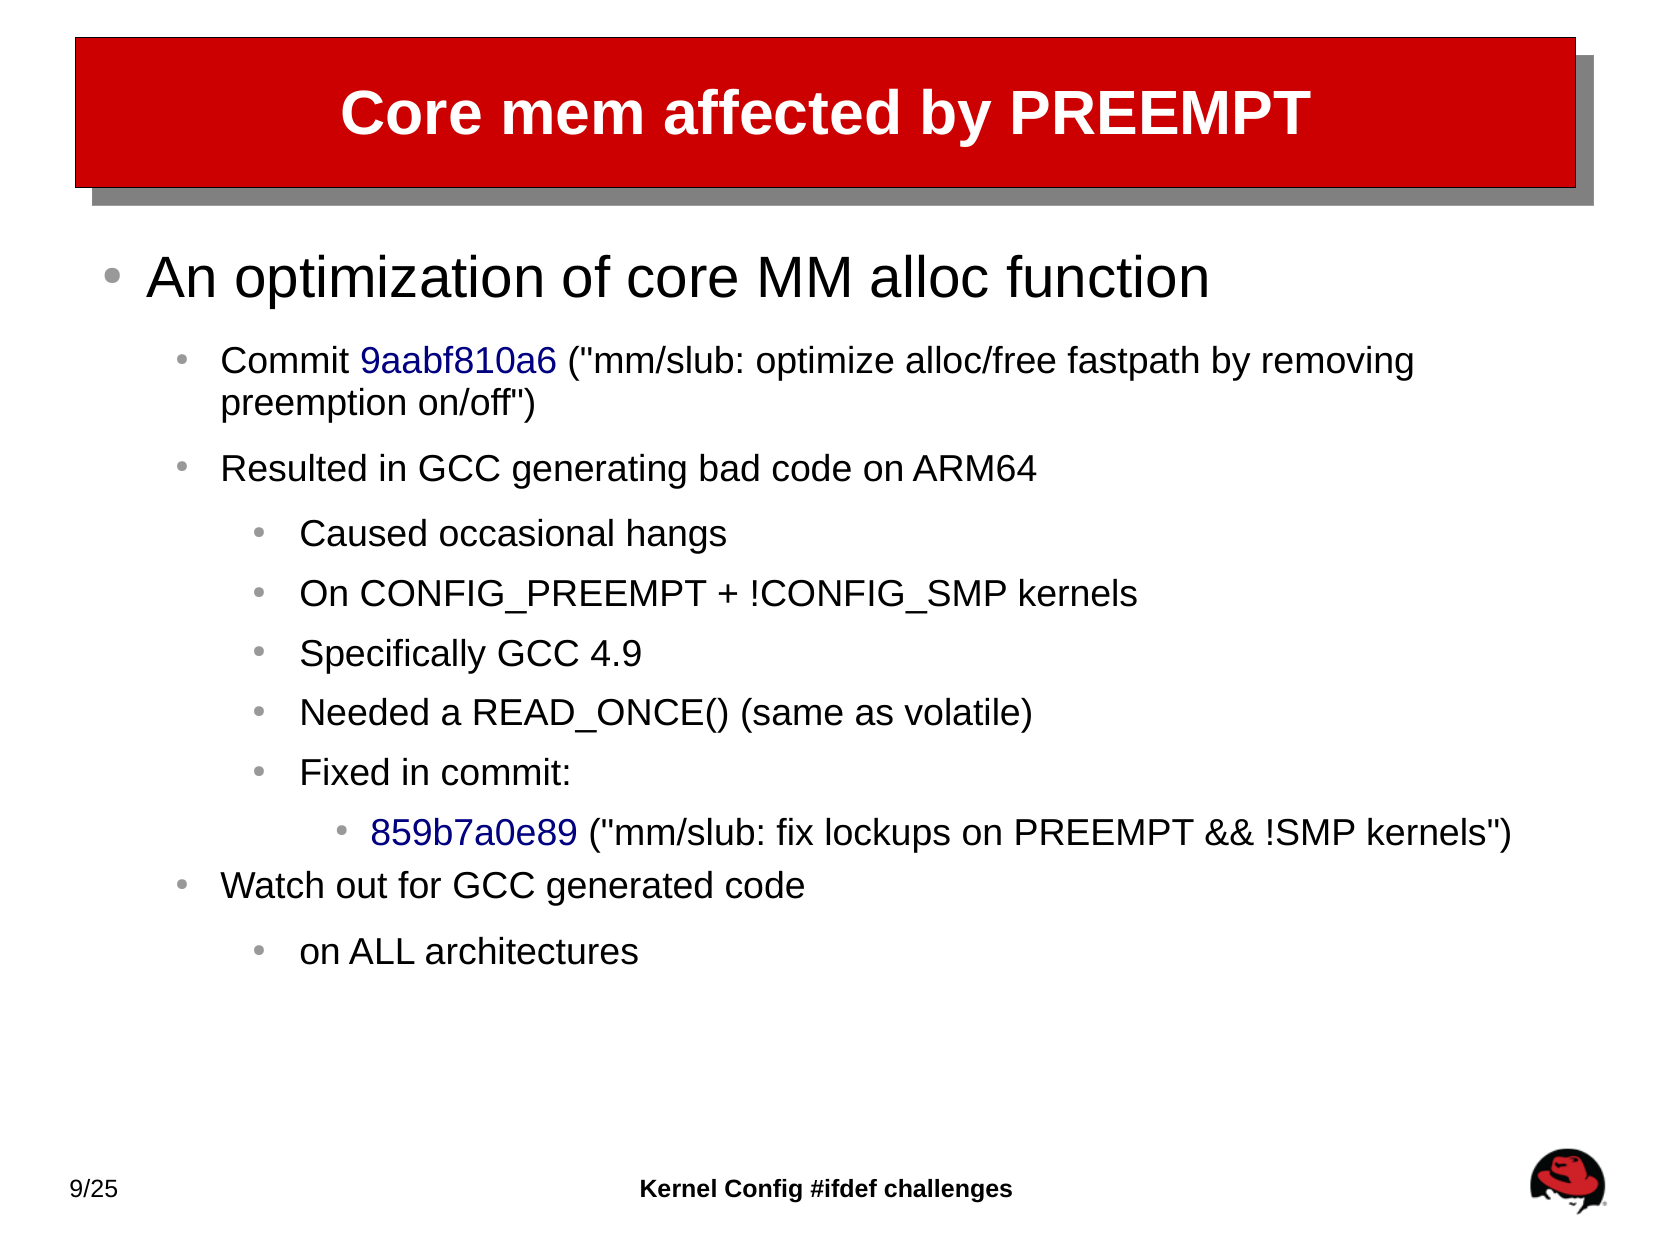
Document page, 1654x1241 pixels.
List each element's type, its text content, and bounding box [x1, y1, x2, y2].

list An optimization of core MM alloc function Commit 9aabf810a6 ("mm/slub: optimize alloc/free fastpath by removing preemption on/off") Resulted in GCC generating bad code on ARM64 Caused occasional hangs On CONFIG_PREEMPT + !CONFIG_SMP kernels Specifically GCC 4.9 Needed a READ_ONCE() (same as volatile) Fixed in commit: 859b7a0e89 ("mm/slub: fix lockups on PREEMPT && !SMP kernels") Watch out for GCC generated code on ALL architectures [86, 244, 1576, 1039]
title Core mem affected by PREEMPT [82, 37, 1571, 188]
picture [1529, 1146, 1613, 1224]
